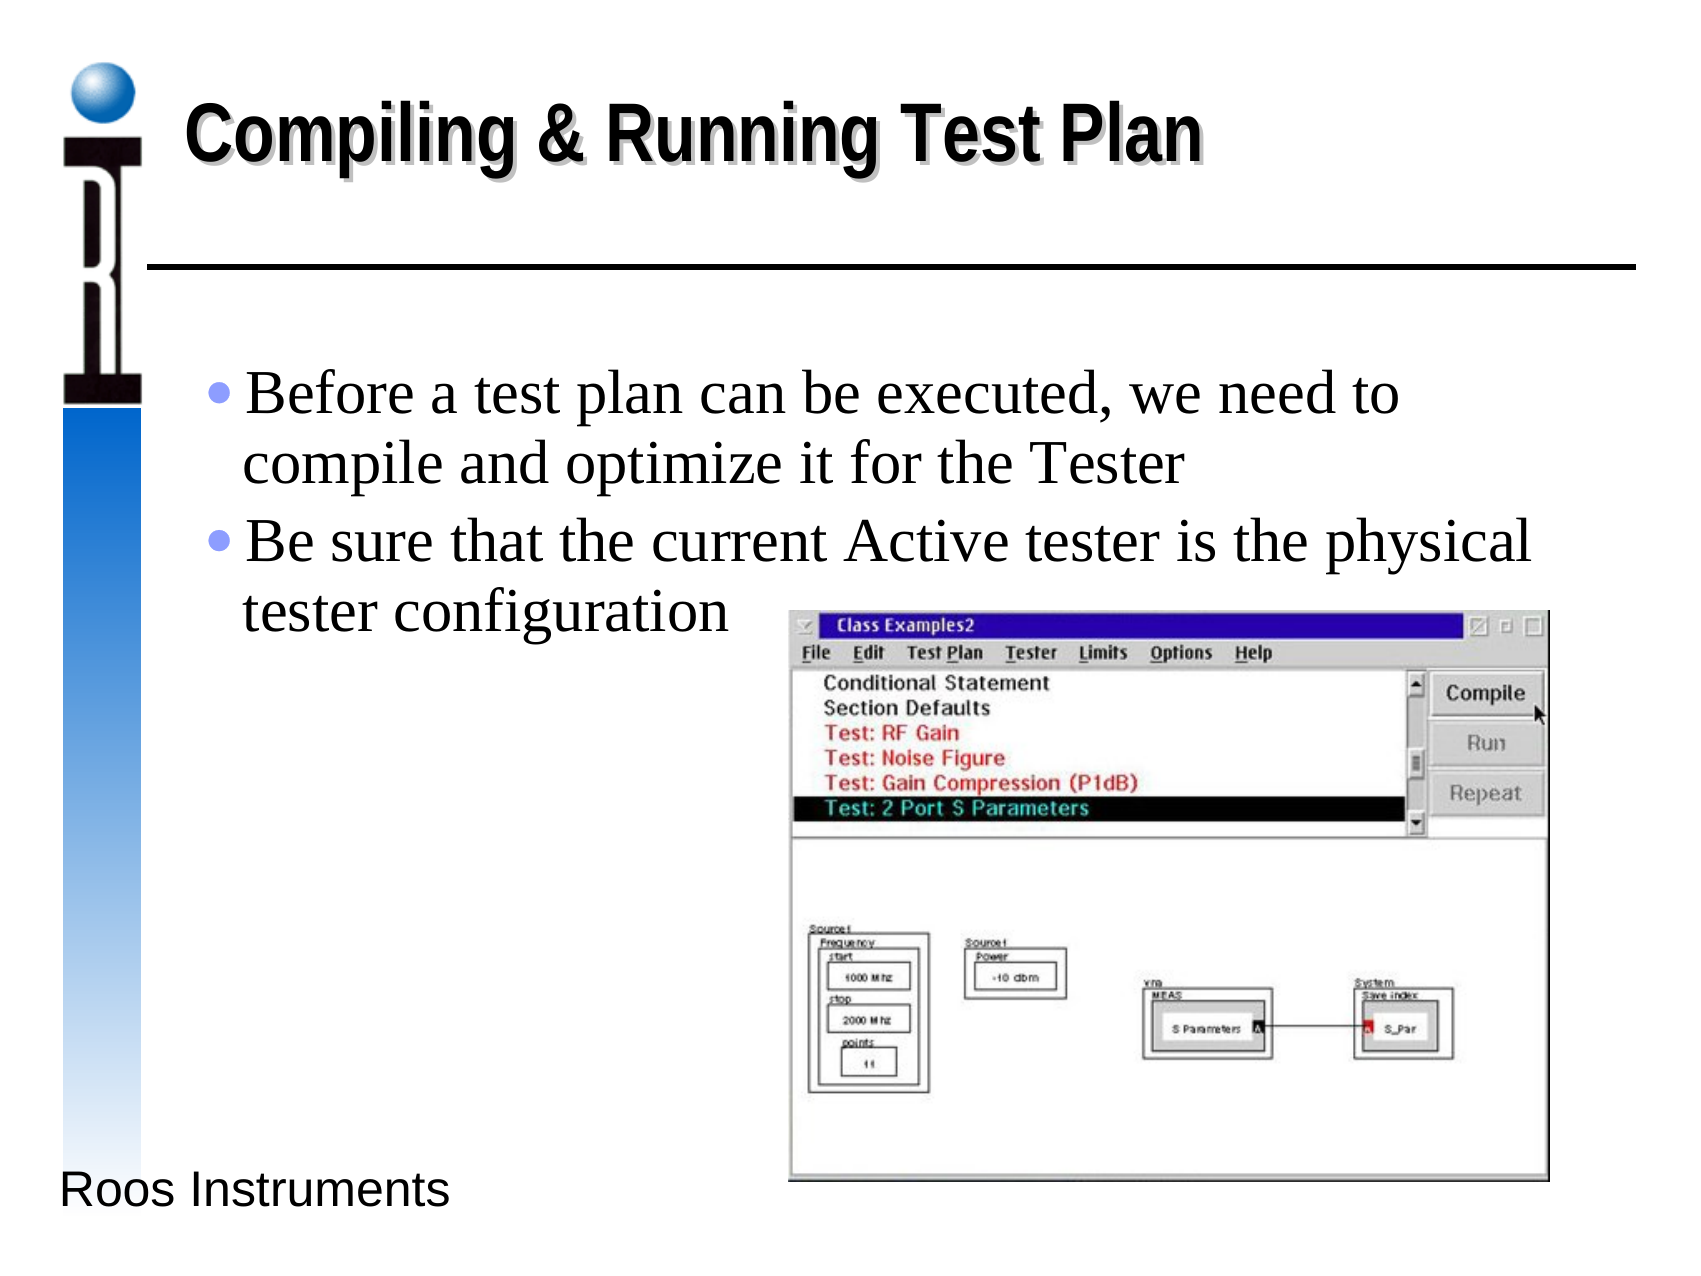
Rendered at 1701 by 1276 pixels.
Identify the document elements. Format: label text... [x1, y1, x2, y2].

text_box Before a test plan can be executed, we need to compile and optimize it for the Tester Be sure that the current Active tester is the physical tester configuration [192, 358, 1550, 648]
picture [59, 58, 147, 411]
picture [788, 610, 1550, 1182]
text_box Compiling & Running Test Plan [184, 92, 1539, 268]
